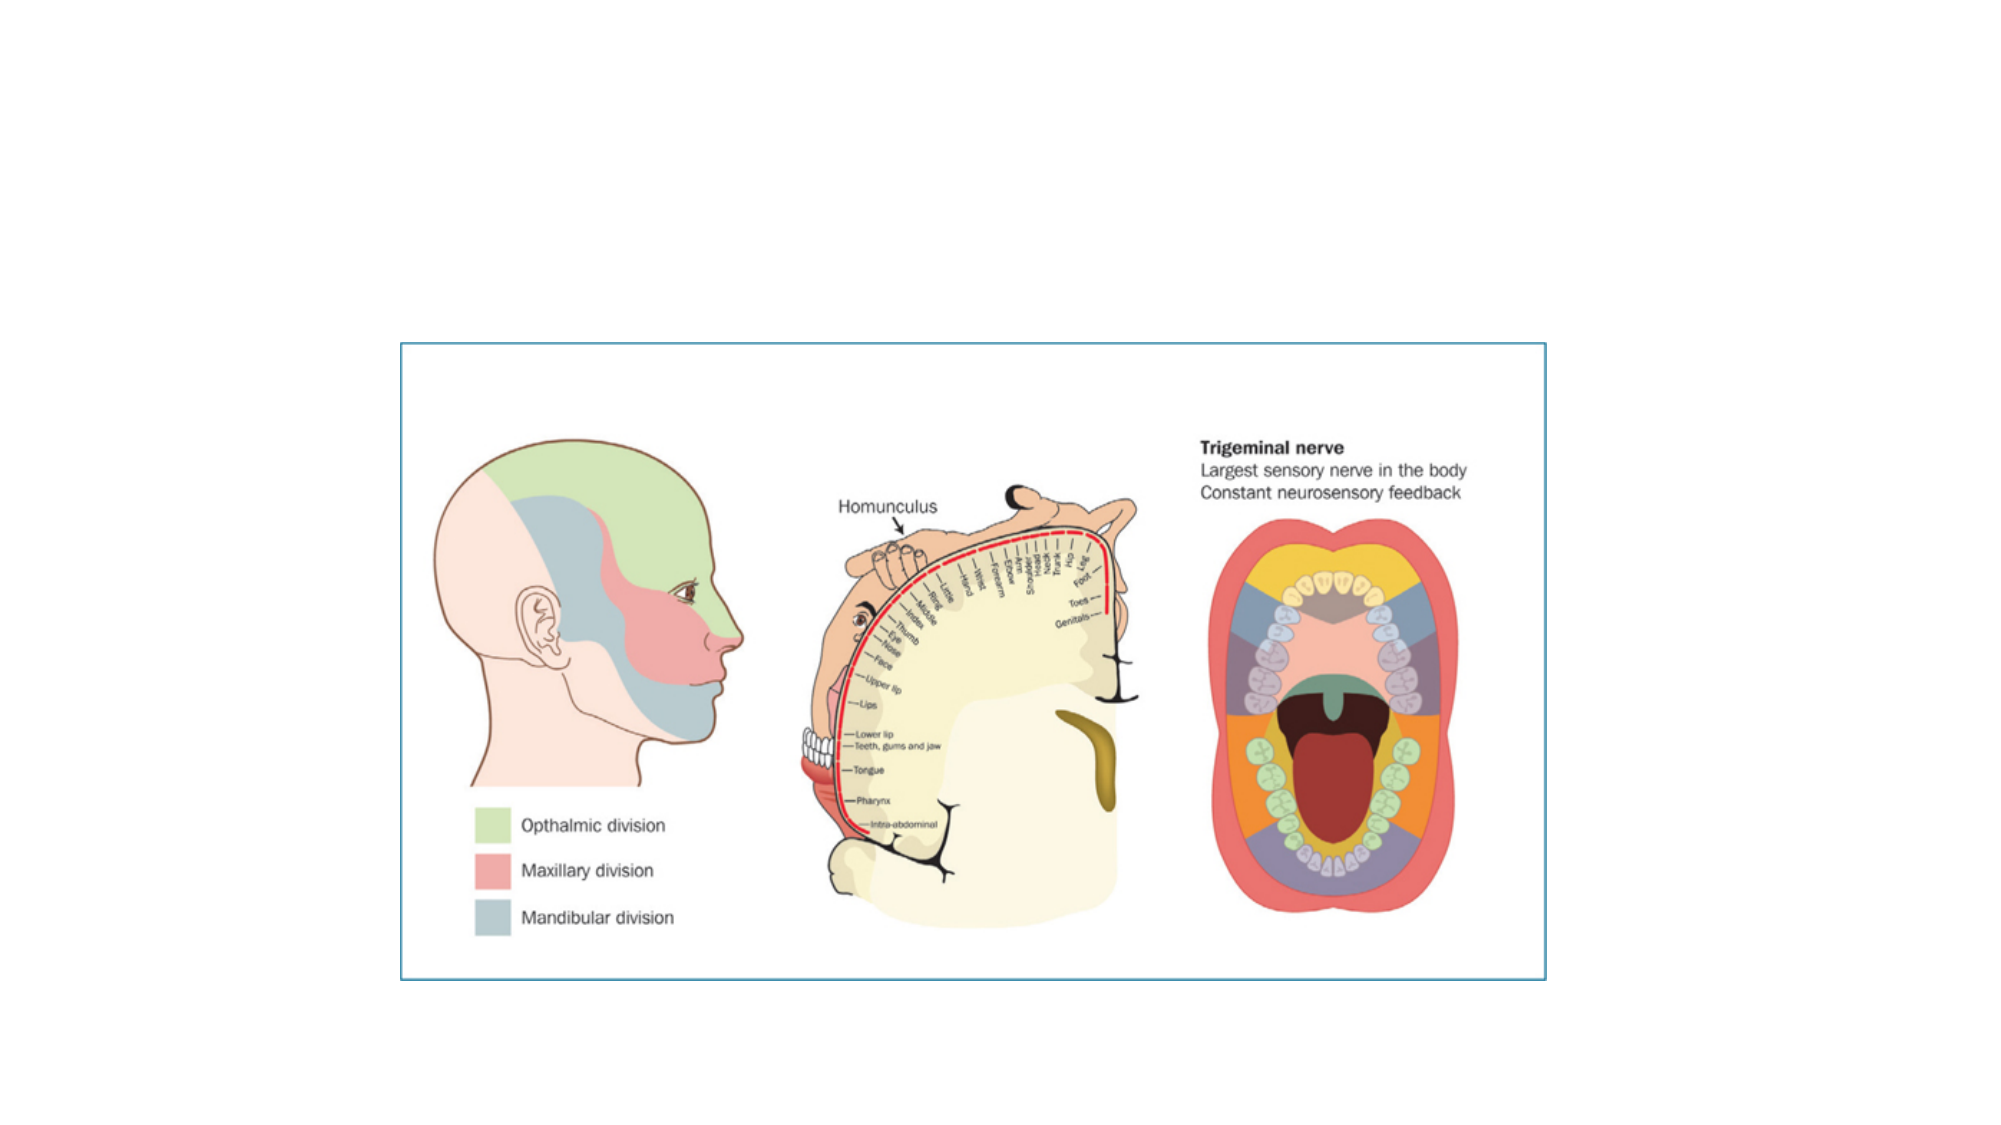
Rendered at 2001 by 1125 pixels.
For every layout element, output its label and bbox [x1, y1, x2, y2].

picture [400, 342, 1547, 981]
